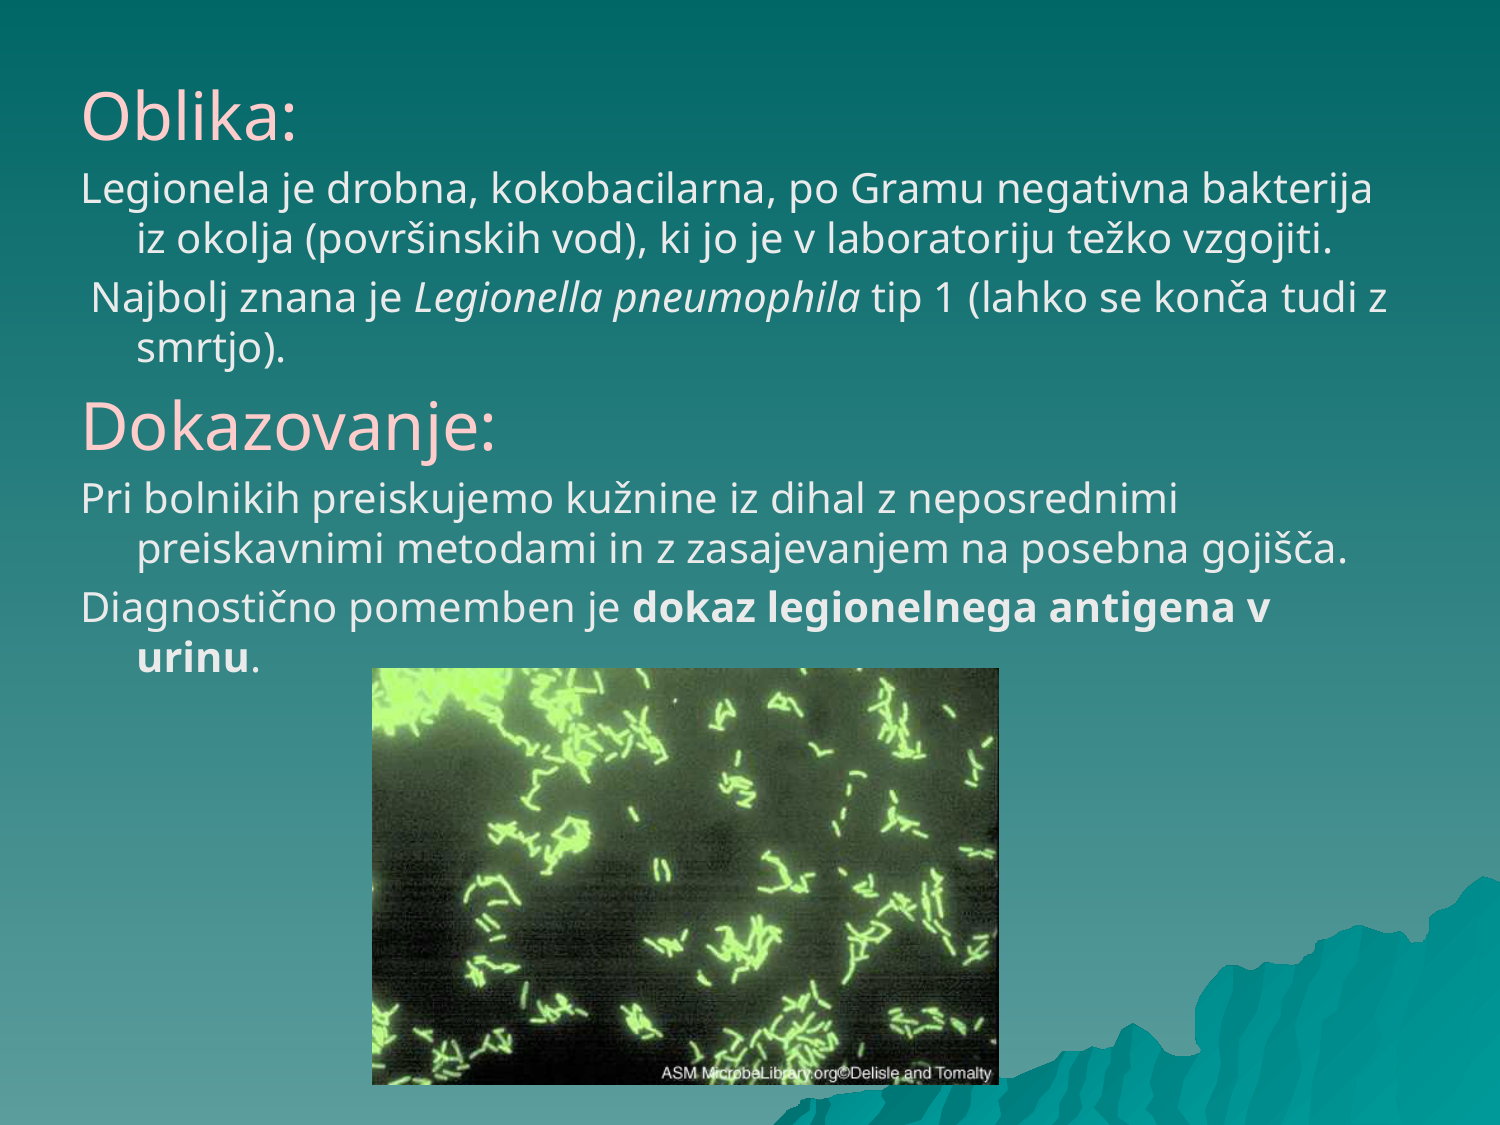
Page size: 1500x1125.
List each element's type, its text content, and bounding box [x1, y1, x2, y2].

picture [372, 668, 999, 1085]
list Oblika: Legionela je drobna, kokobacilarna, po Gramu negativna bakterija iz okolja (površinskih vod), ki jo je v laboratoriju težko vzgojiti. Najbolj znana je Legionella pneumophila tip 1 (lahko se konča tudi z smrtjo). Dokazovanje: Pri bolnikih preiskujemo kužnine iz dihal z neposrednimi preiskavnimi metodami in z zasajevanjem na posebna gojišča. Diagnostično pomemben je dokaz legionelnega antigena v urinu. [64, 66, 1415, 810]
